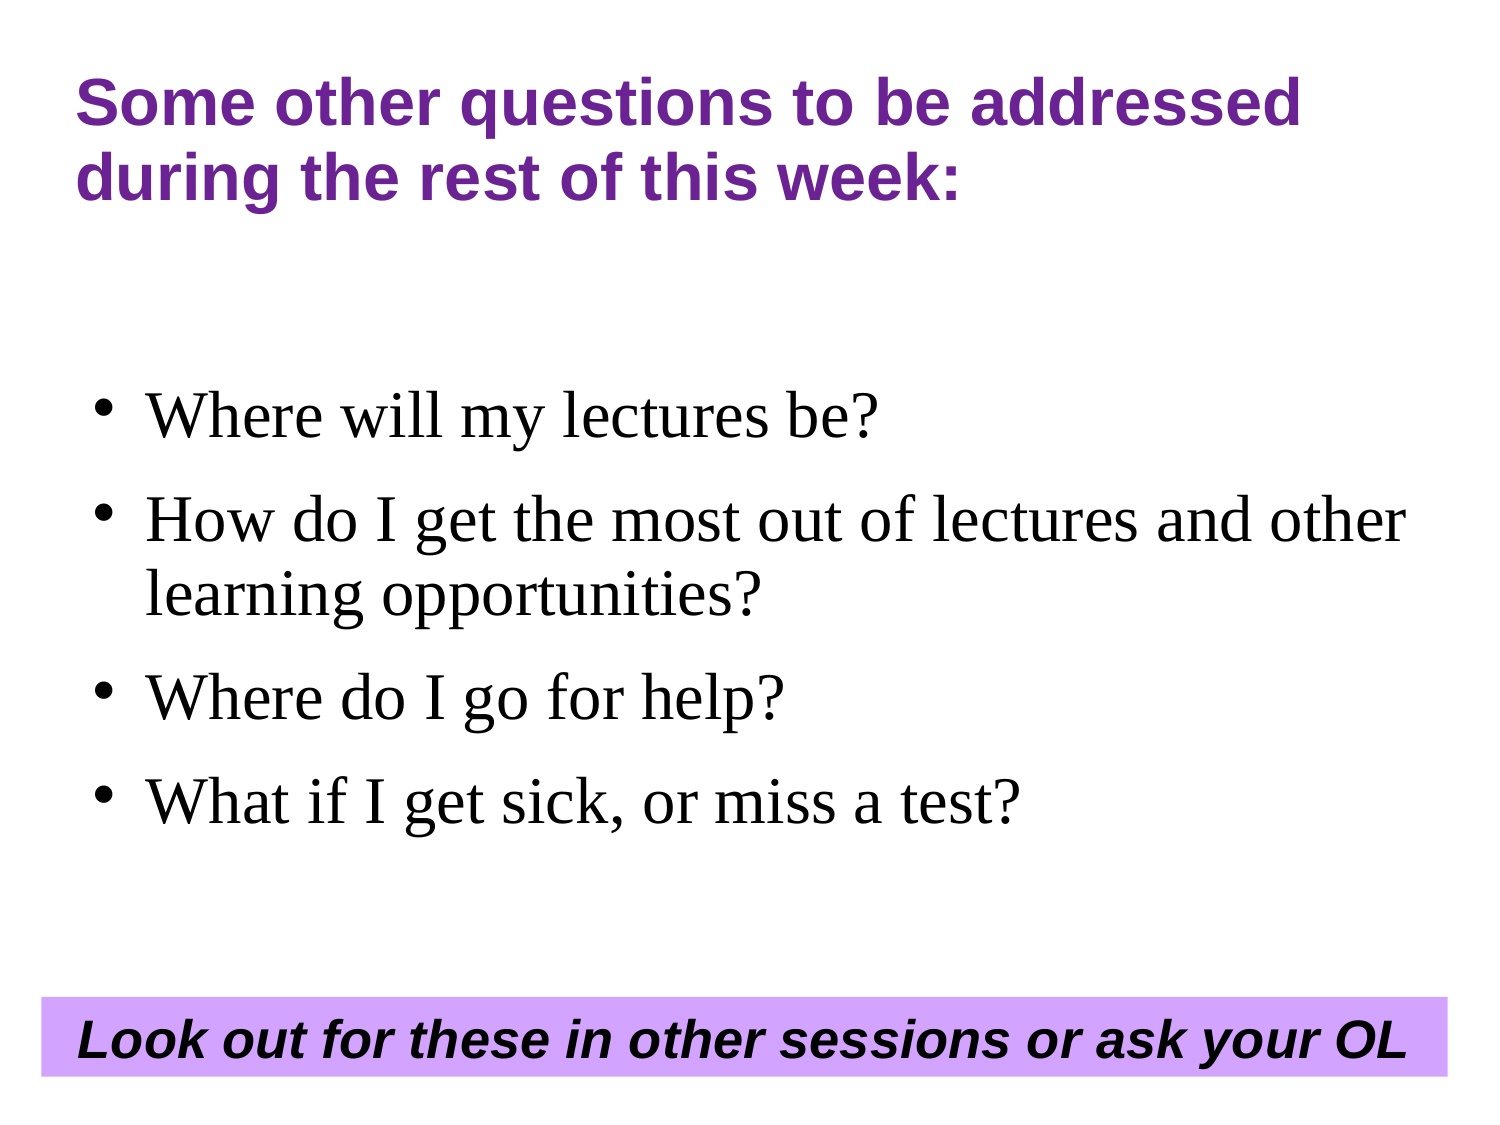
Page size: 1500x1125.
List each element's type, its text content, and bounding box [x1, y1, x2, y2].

text_box Look out for these in other sessions or ask your OL [41, 996, 1448, 1077]
list Where will my lectures be? How do I get the most out of lectures and other learning opportunities? Where do I go for help? What if I get sick, or miss a test? [75, 263, 1426, 916]
title Some other questions to be addressed during the rest of this week: [75, 44, 1426, 233]
